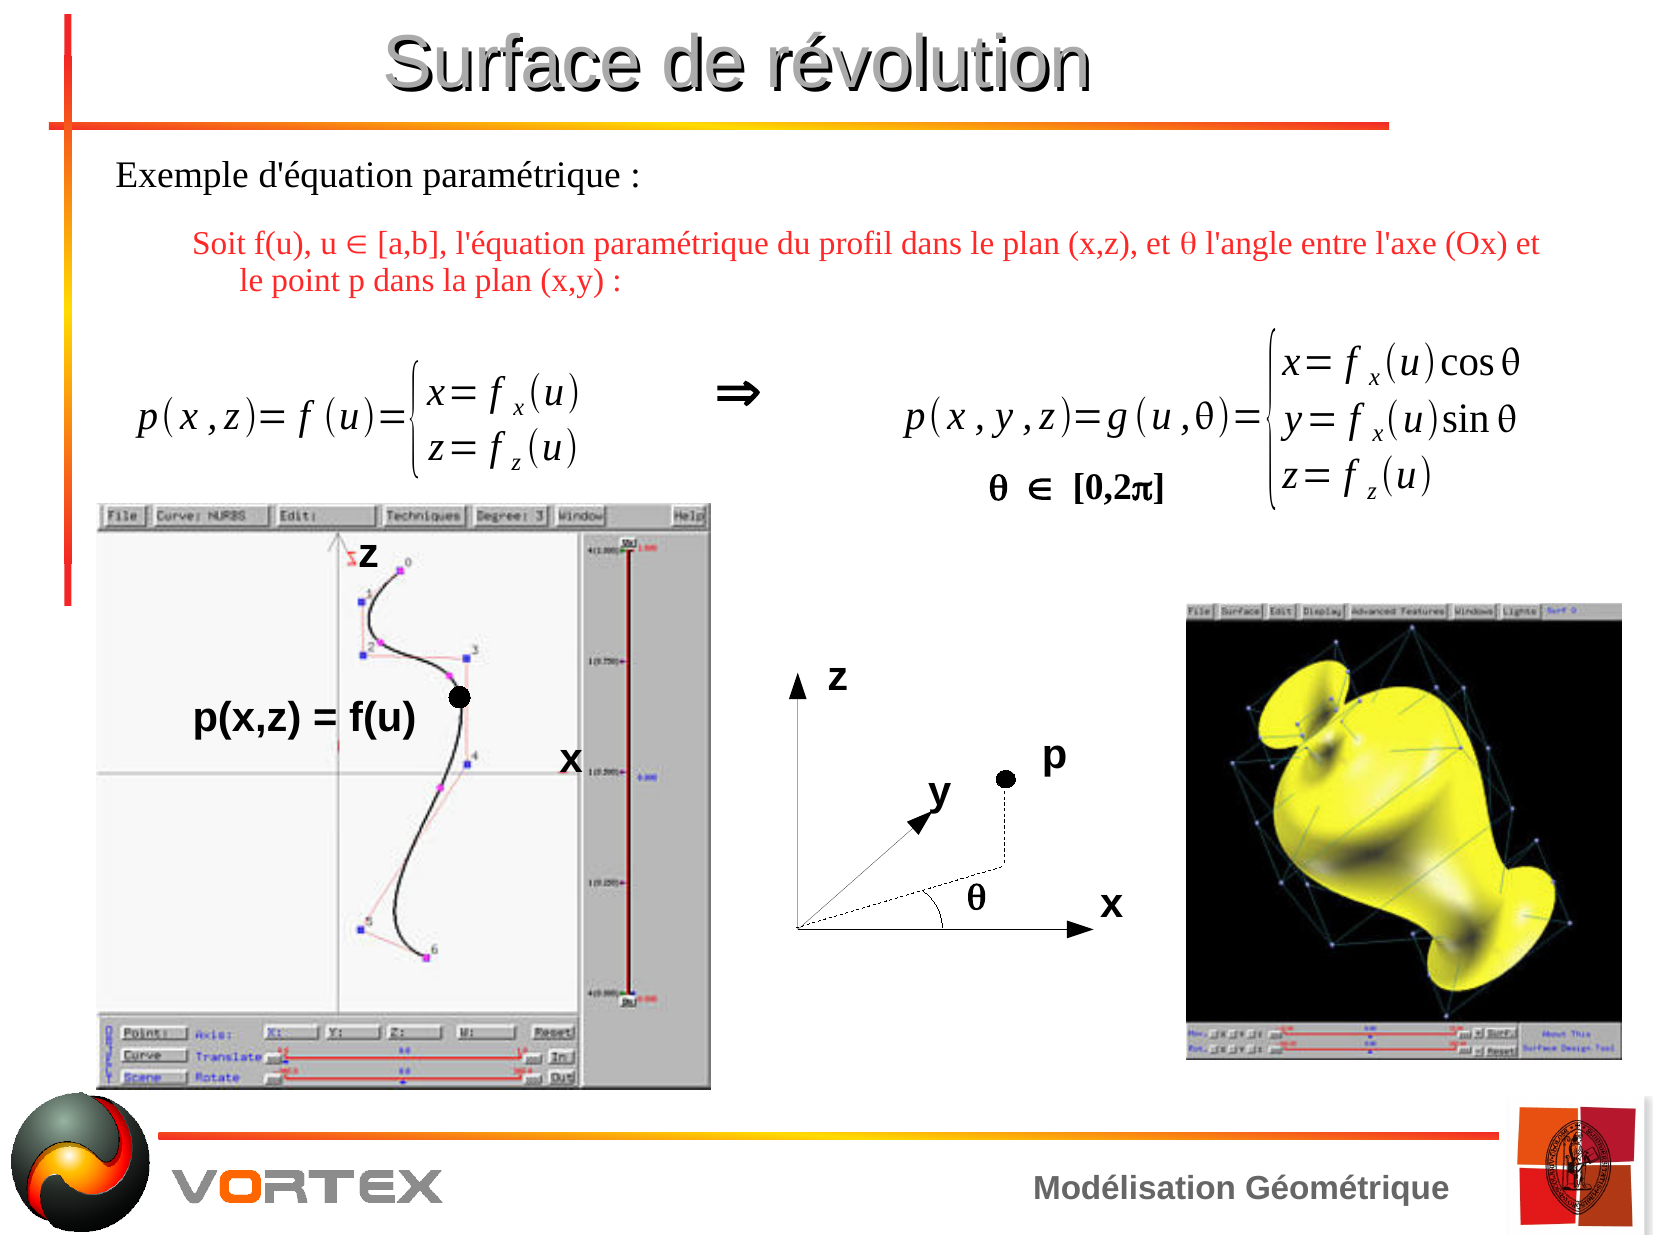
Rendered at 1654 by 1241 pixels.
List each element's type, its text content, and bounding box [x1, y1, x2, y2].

picture [11, 1092, 443, 1232]
chart [124, 358, 587, 482]
text_box p(x,z) = f(u) [177, 686, 449, 806]
text_box y [913, 760, 966, 829]
picture [96, 503, 711, 1090]
text_box z [343, 522, 396, 591]
text_box [448, 686, 471, 708]
chart [891, 326, 1529, 513]
text_box z [812, 645, 865, 713]
text_box   [0,2] [974, 458, 1186, 530]
picture [1505, 1096, 1653, 1235]
list Exemple d'équation paramétrique : Soit f(u), u  [a,b], l'équation paramétrique du profil dans le plan (x,z), et  l'angle entre l'axe (Ox) et le point p dans la plan (x,y) : [97, 153, 1571, 1109]
title Surface de révolution [82, 4, 1392, 120]
text_box  [952, 875, 1018, 947]
picture [1186, 603, 1622, 1060]
text_box x [1085, 872, 1138, 941]
text_box p [1027, 723, 1080, 791]
text_box x [544, 727, 597, 795]
text_box  [700, 362, 798, 463]
text_box [996, 770, 1016, 788]
